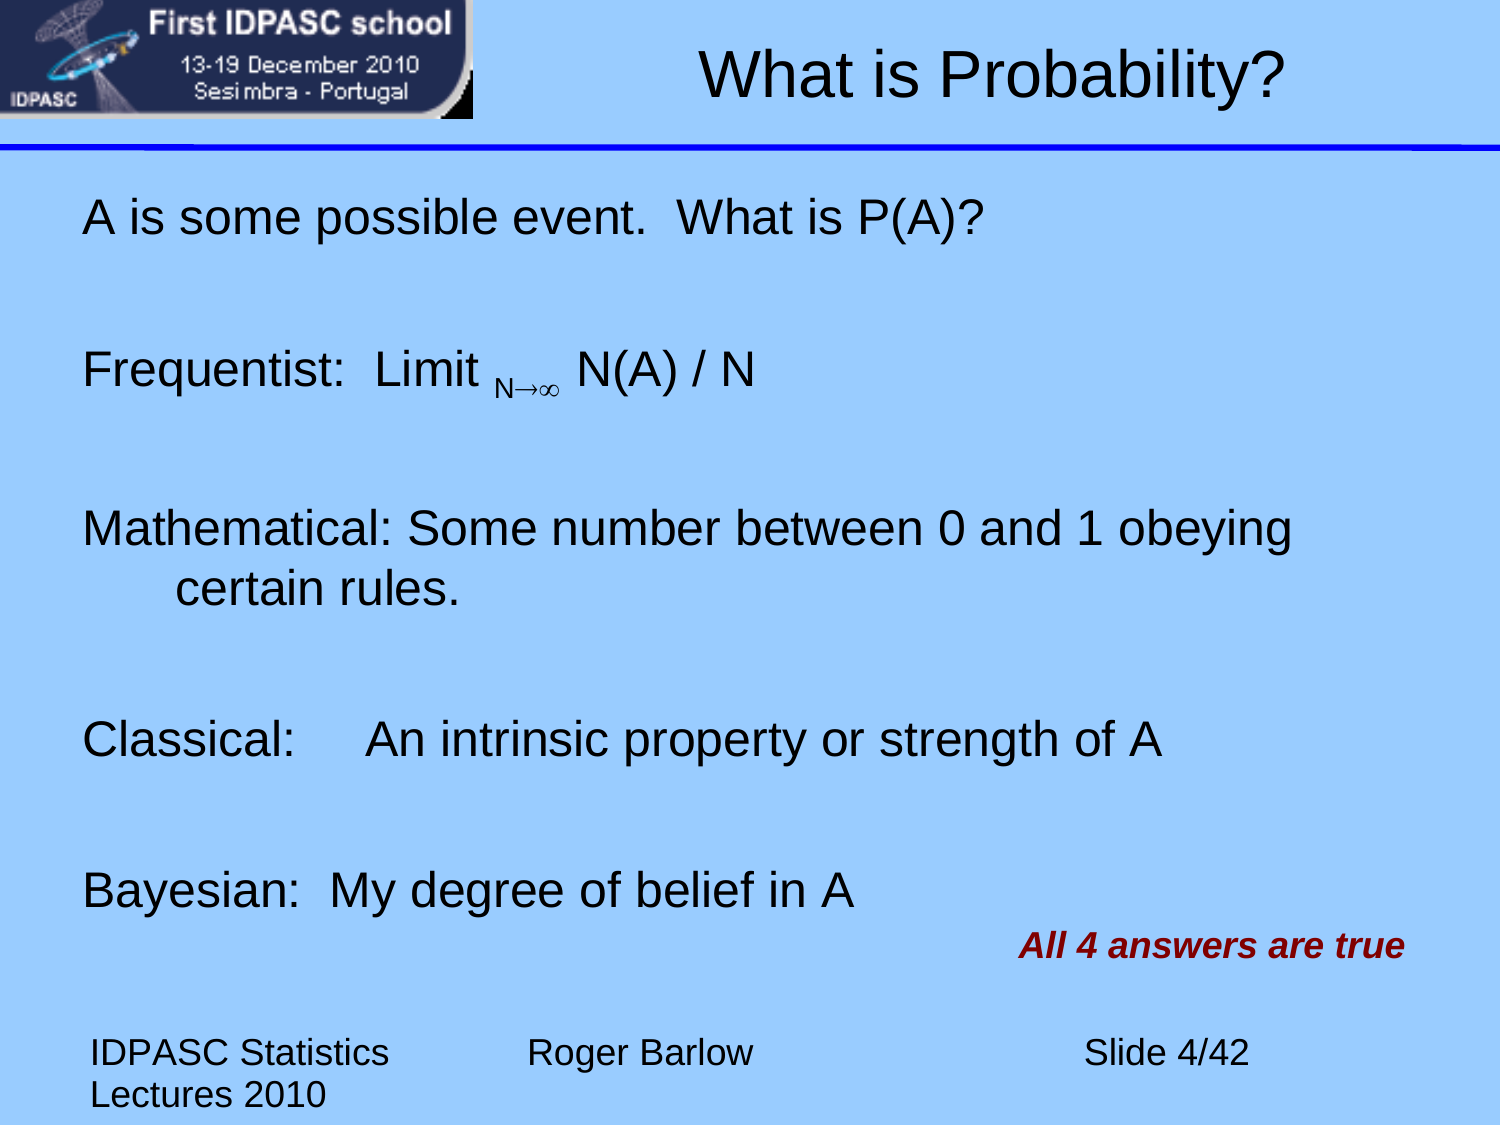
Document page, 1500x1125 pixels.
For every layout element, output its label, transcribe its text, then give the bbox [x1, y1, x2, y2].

text_box All 4 answers are true [1003, 915, 1447, 974]
title What is Probability? [590, 22, 1396, 119]
text_box A is some possible event. What is P(A)? Frequentist: Limit N N(A) / N Mathematical: Some number between 0 and 1 obeying certain rules. Classical: An intrinsic property or strength of A Bayesian: My degree of belief in A [67, 177, 1418, 1005]
picture [0, 0, 473, 119]
